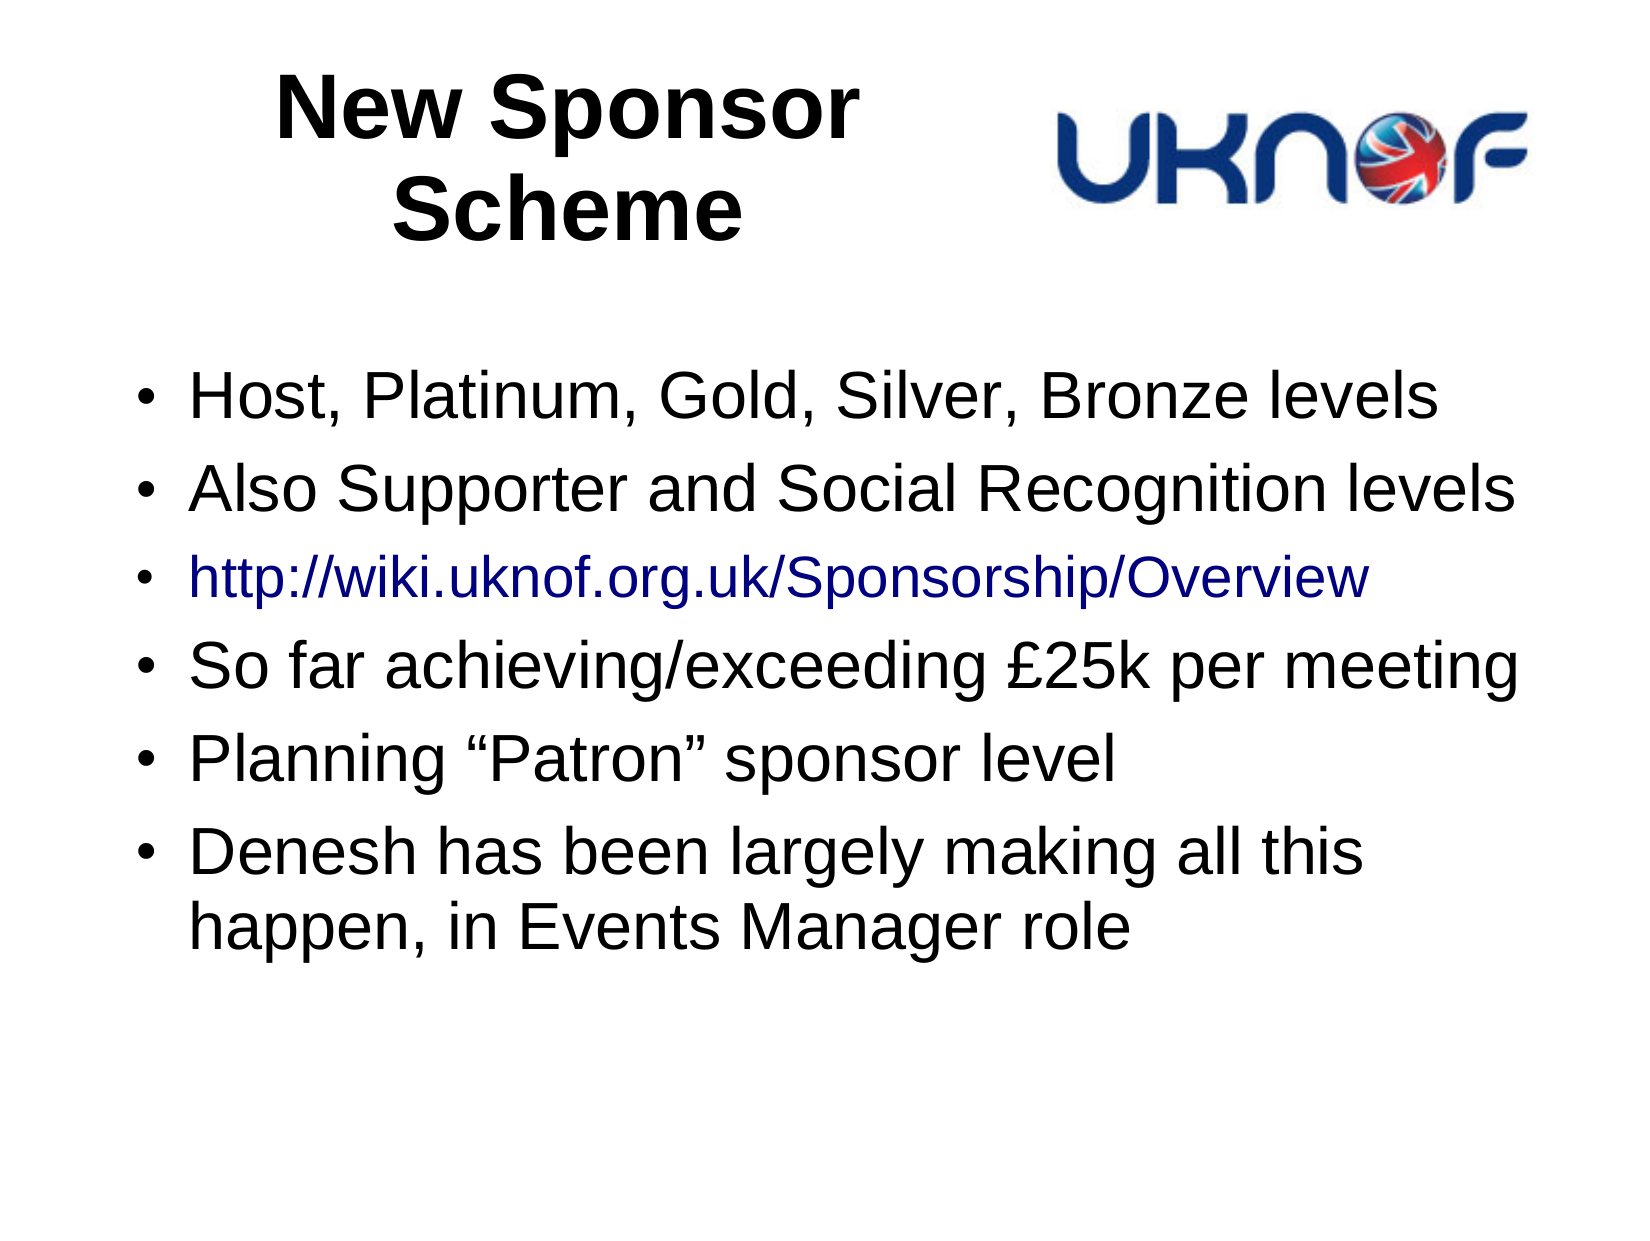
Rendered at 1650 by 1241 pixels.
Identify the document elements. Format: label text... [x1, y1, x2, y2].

list Host, Platinum, Gold, Silver, Bronze levels Also Supporter and Social Recognition levels http://wiki.uknof.org.uk/Sponsorship/Overview So far achieving/exceeding £25k per meeting Planning “Patron” sponsor level Denesh has been largely making all this happen, in Events Manager role [75, 358, 1576, 1078]
picture [1050, 93, 1536, 225]
title New Sponsor Scheme [123, 37, 1013, 279]
